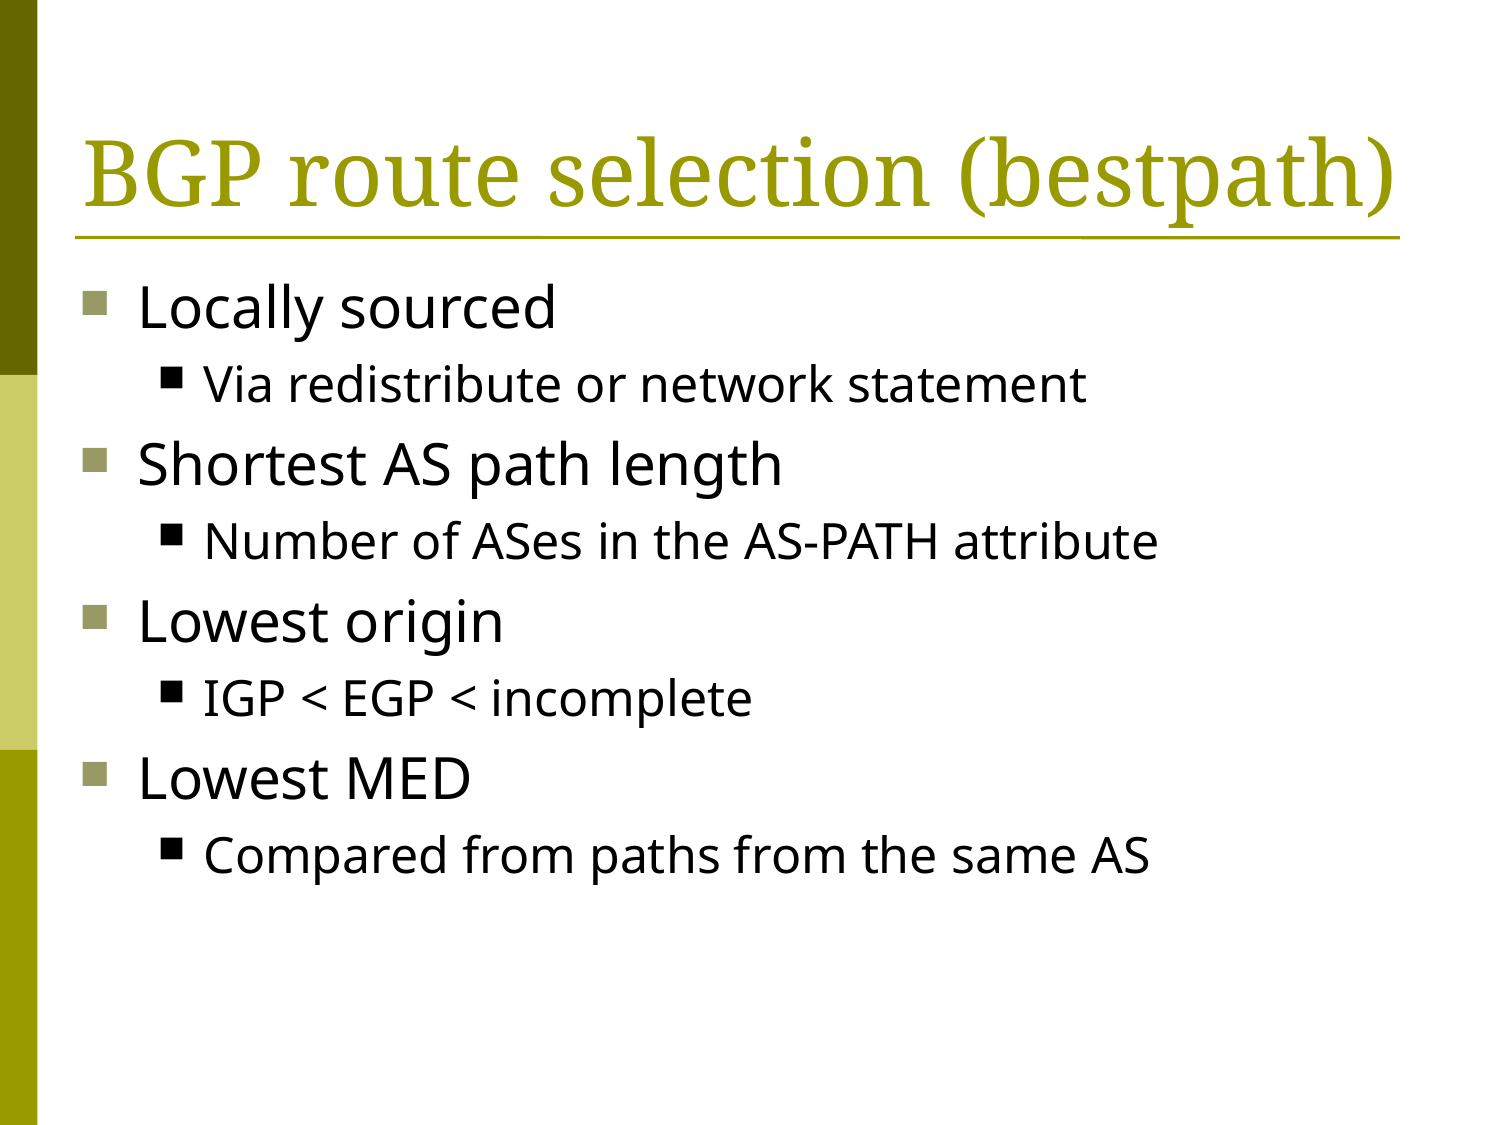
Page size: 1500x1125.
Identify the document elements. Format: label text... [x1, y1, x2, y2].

title BGP route selection (bestpath) [75, 0, 1425, 233]
subtitle Locally sourced Via redistribute or network statement Shortest AS path length Number of ASes in the AS-PATH attribute Lowest origin IGP < EGP < incomplete Lowest MED Compared from paths from the same AS [75, 262, 1425, 1006]
